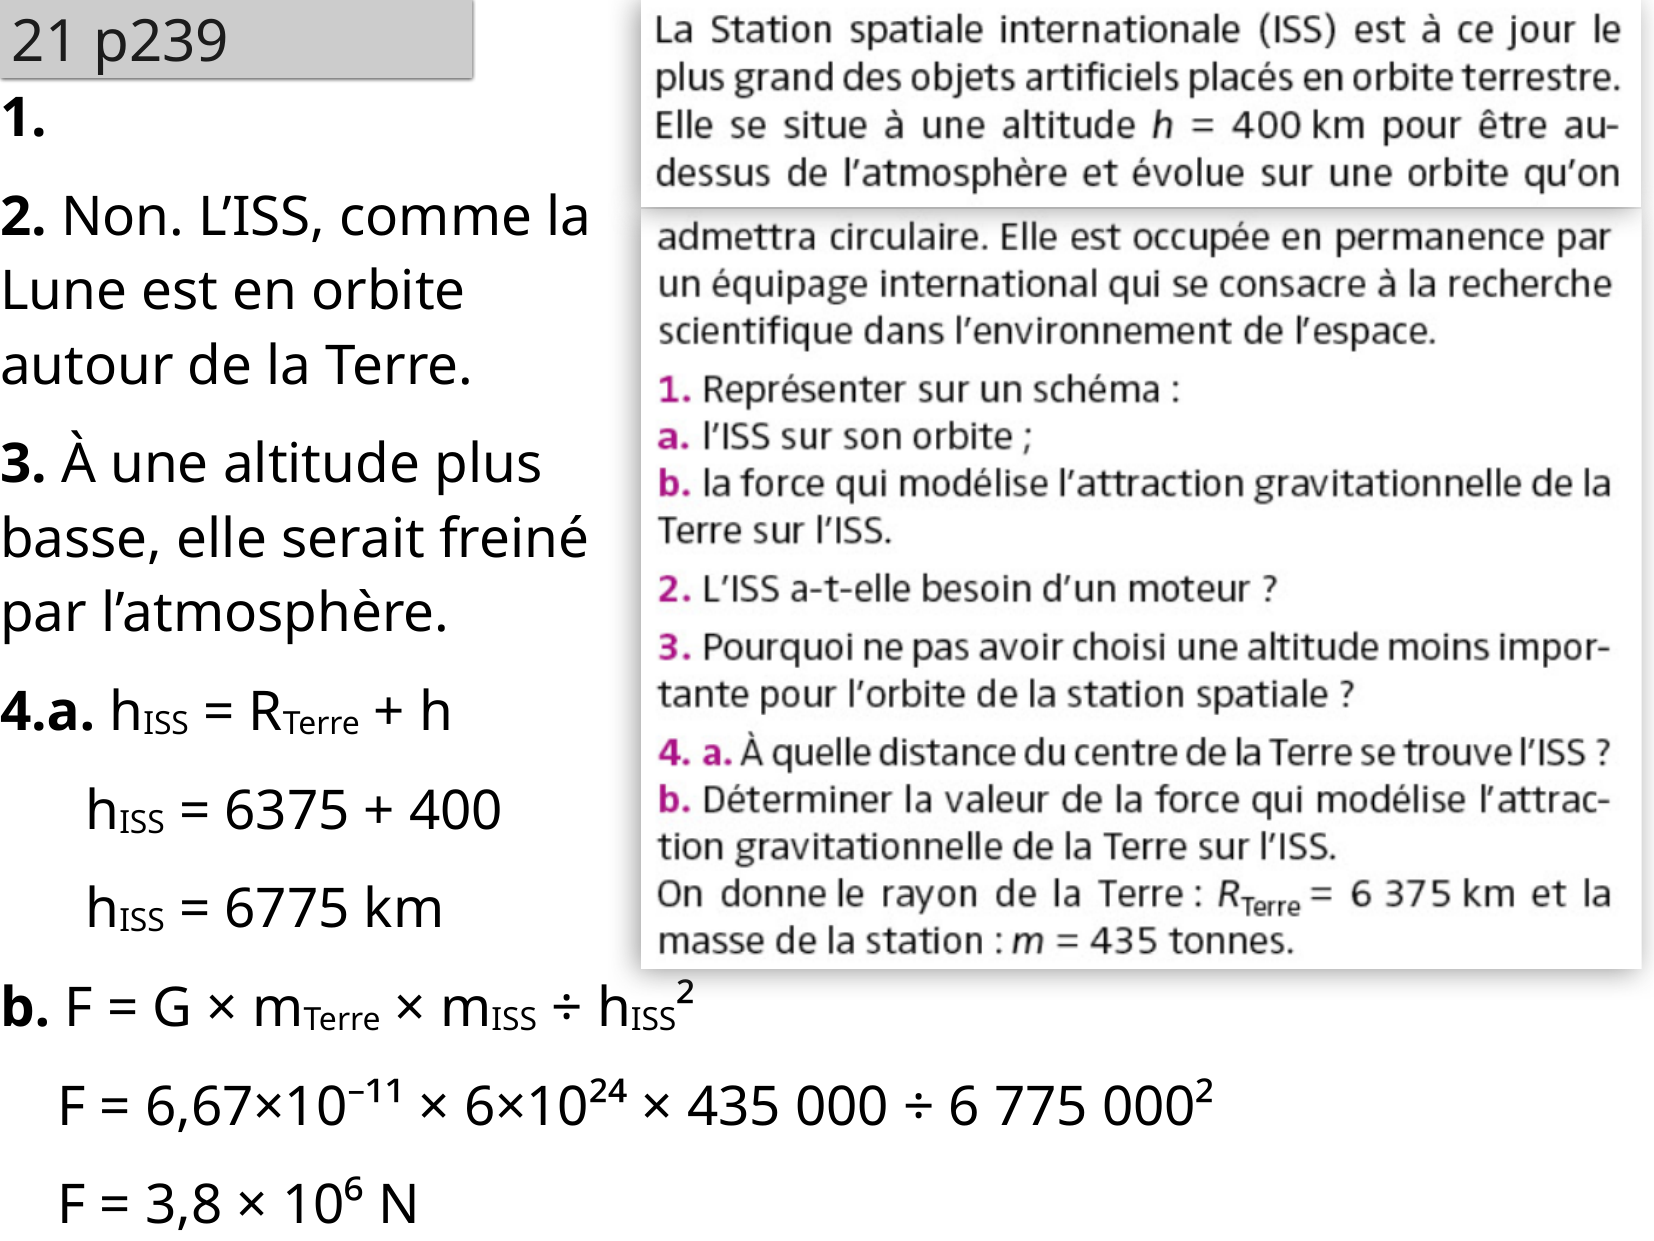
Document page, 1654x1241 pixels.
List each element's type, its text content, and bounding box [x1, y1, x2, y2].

picture [641, 0, 1641, 207]
title 21 p239 [0, 0, 473, 78]
picture [641, 209, 1642, 969]
list 1. 2. Non. L’ISS, comme la Lune est en orbite autour de la Terre. 3. À une altitude plus basse, elle serait freiné par l’atmosphère. 4.a. hISS = RTerre + h hISS = 6375 + 400 hISS = 6775 km b. F = G × mTerre × mISS ÷ hISS² F = 6,67×10⁻¹¹ × 6×10²⁴ × 435 000 ÷ 6 775 000² F = 3,8 × 10⁶ N [0, 78, 1654, 1241]
